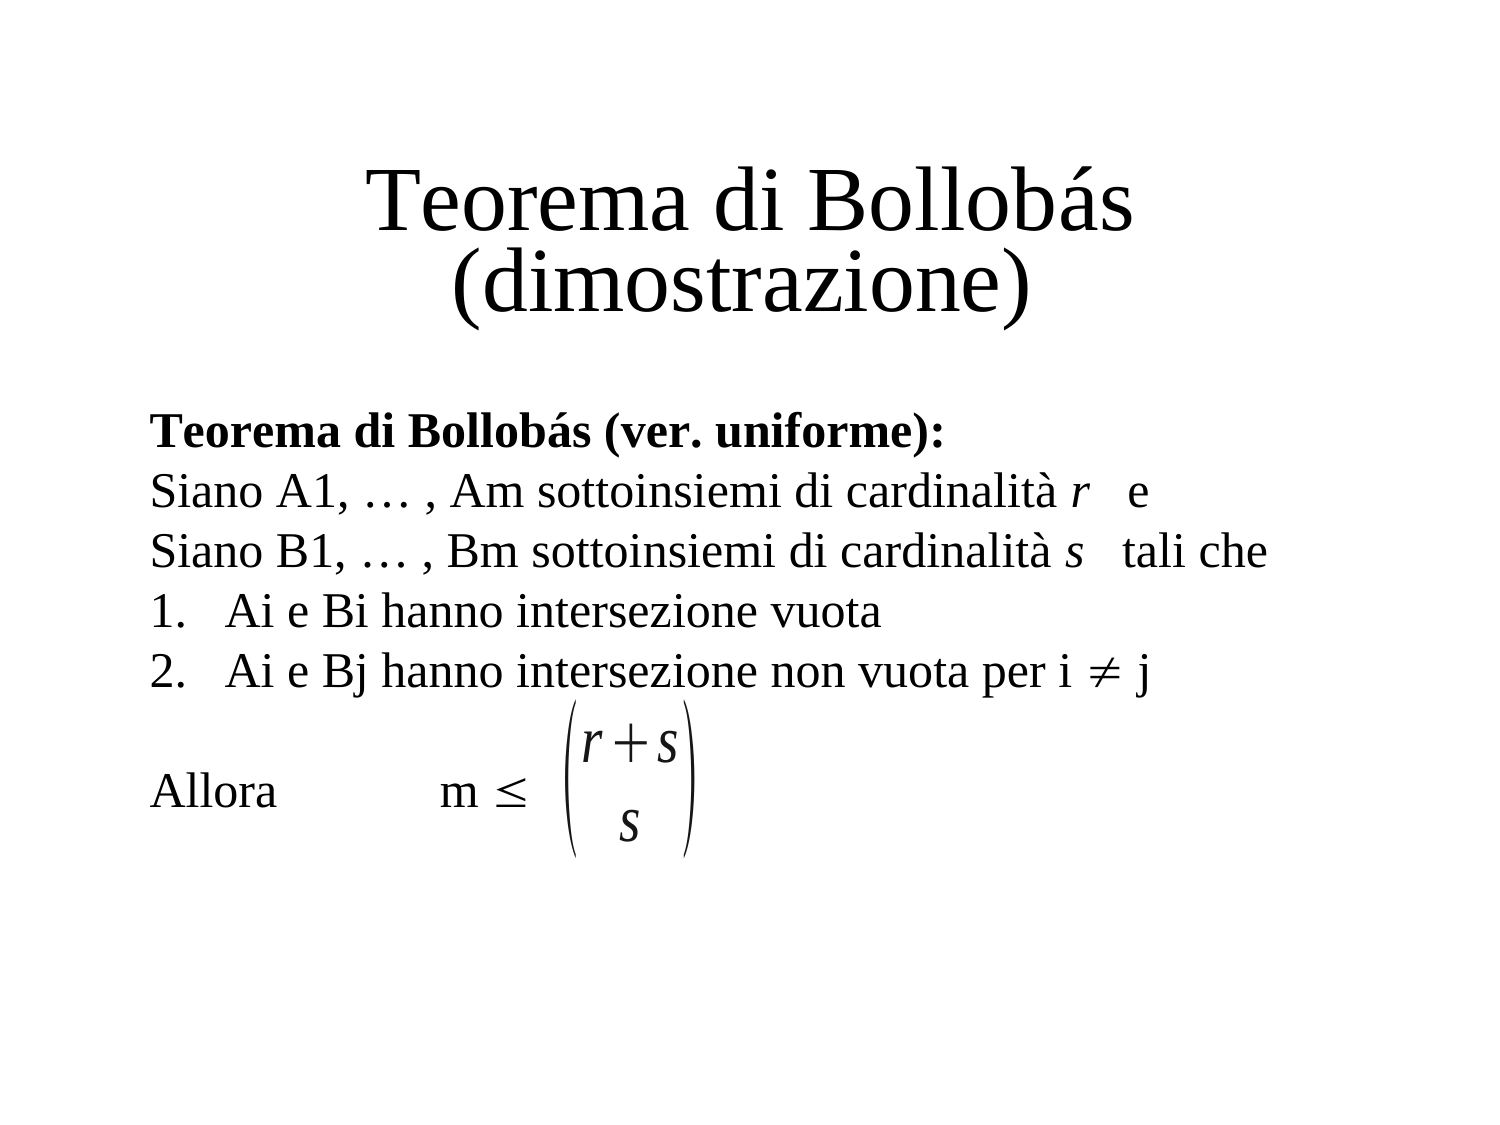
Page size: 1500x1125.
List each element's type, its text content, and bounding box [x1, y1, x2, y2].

title Teorema di Bollobás [112, 99, 1388, 288]
text_box (dimostrazione) [437, 212, 1049, 338]
text_box Teorema di Bollobás (ver. uniforme): Siano A1, … , Am sottoinsiemi di cardinalità r e Siano B1, … , Bm sottoinsiemi di cardinalità s tali che Ai e Bi hanno intersezione vuota Ai e Bj hanno intersezione non vuota per i  j Allora m  [134, 389, 1313, 1125]
chart [547, 696, 713, 863]
